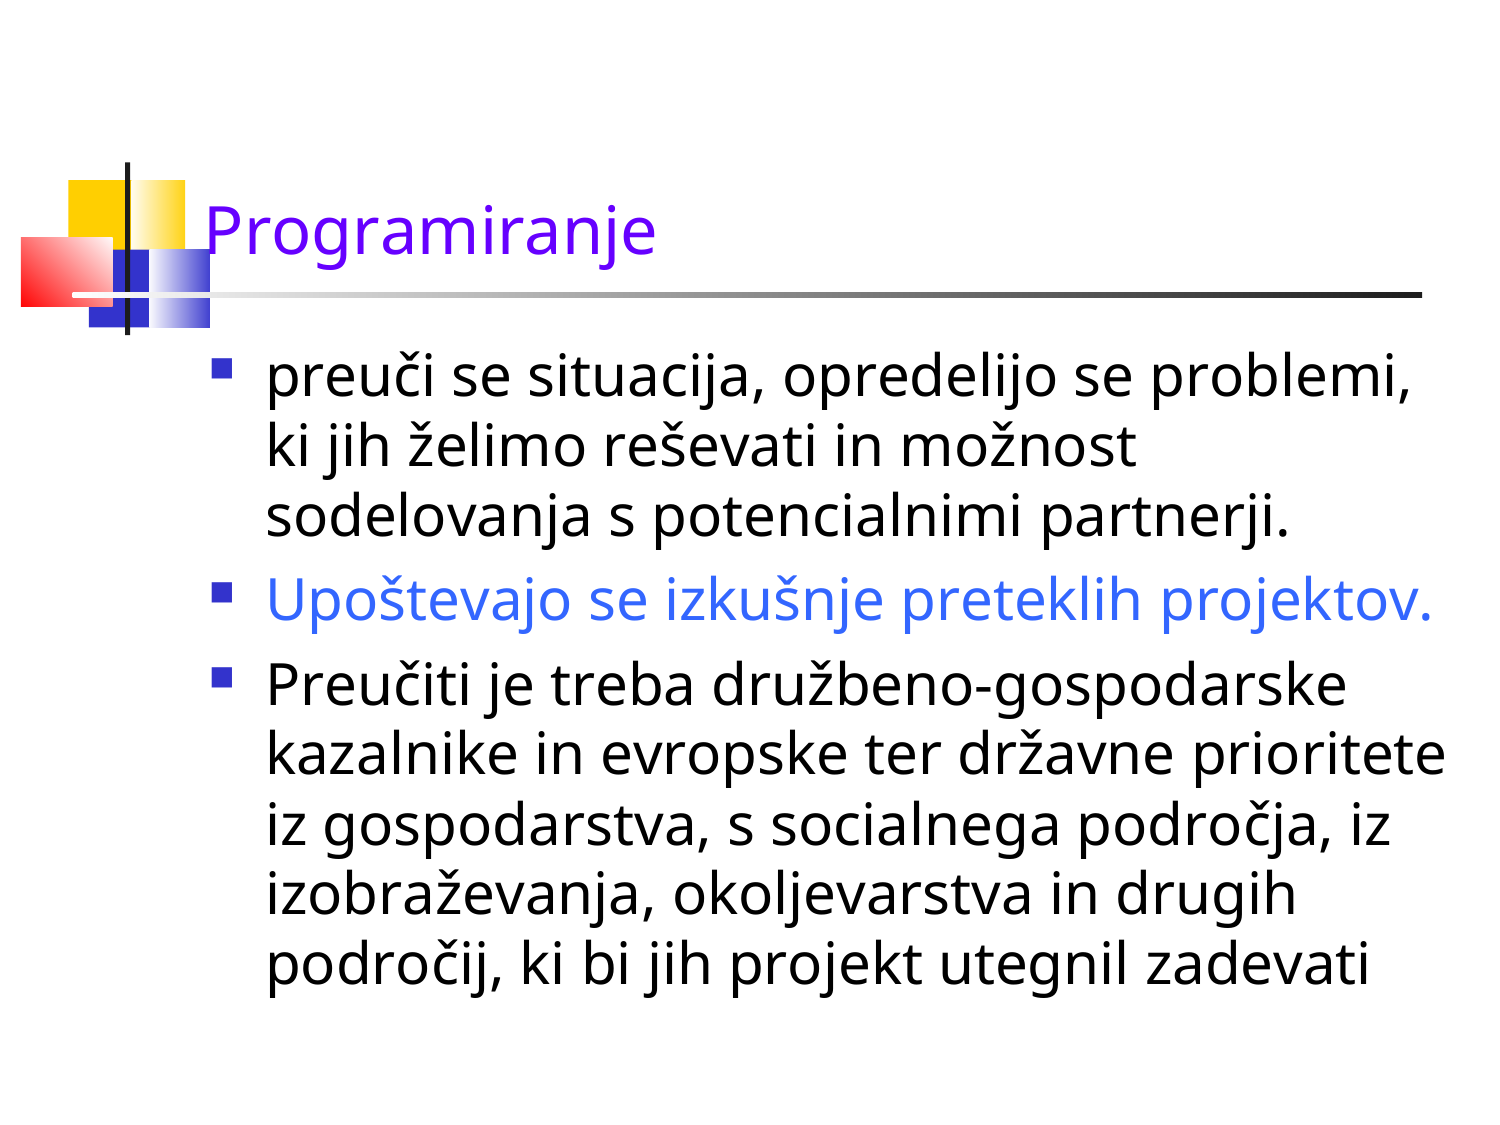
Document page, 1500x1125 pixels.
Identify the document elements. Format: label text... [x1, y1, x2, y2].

list preuči se situacija, opredelijo se problemi, ki jih želimo reševati in možnost sodelovanja s potencialnimi partnerji. Upoštevajo se izkušnje preteklih projektov. Preučiti je treba družbeno-gospodarske kazalnike in evropske ter državne prioritete iz gospodarstva, s socialnega področja, iz izobraževanja, okoljevarstva in drugih področij, ki bi jih projekt utegnil zadevati [193, 331, 1469, 1007]
title Programiranje [188, 35, 1468, 276]
